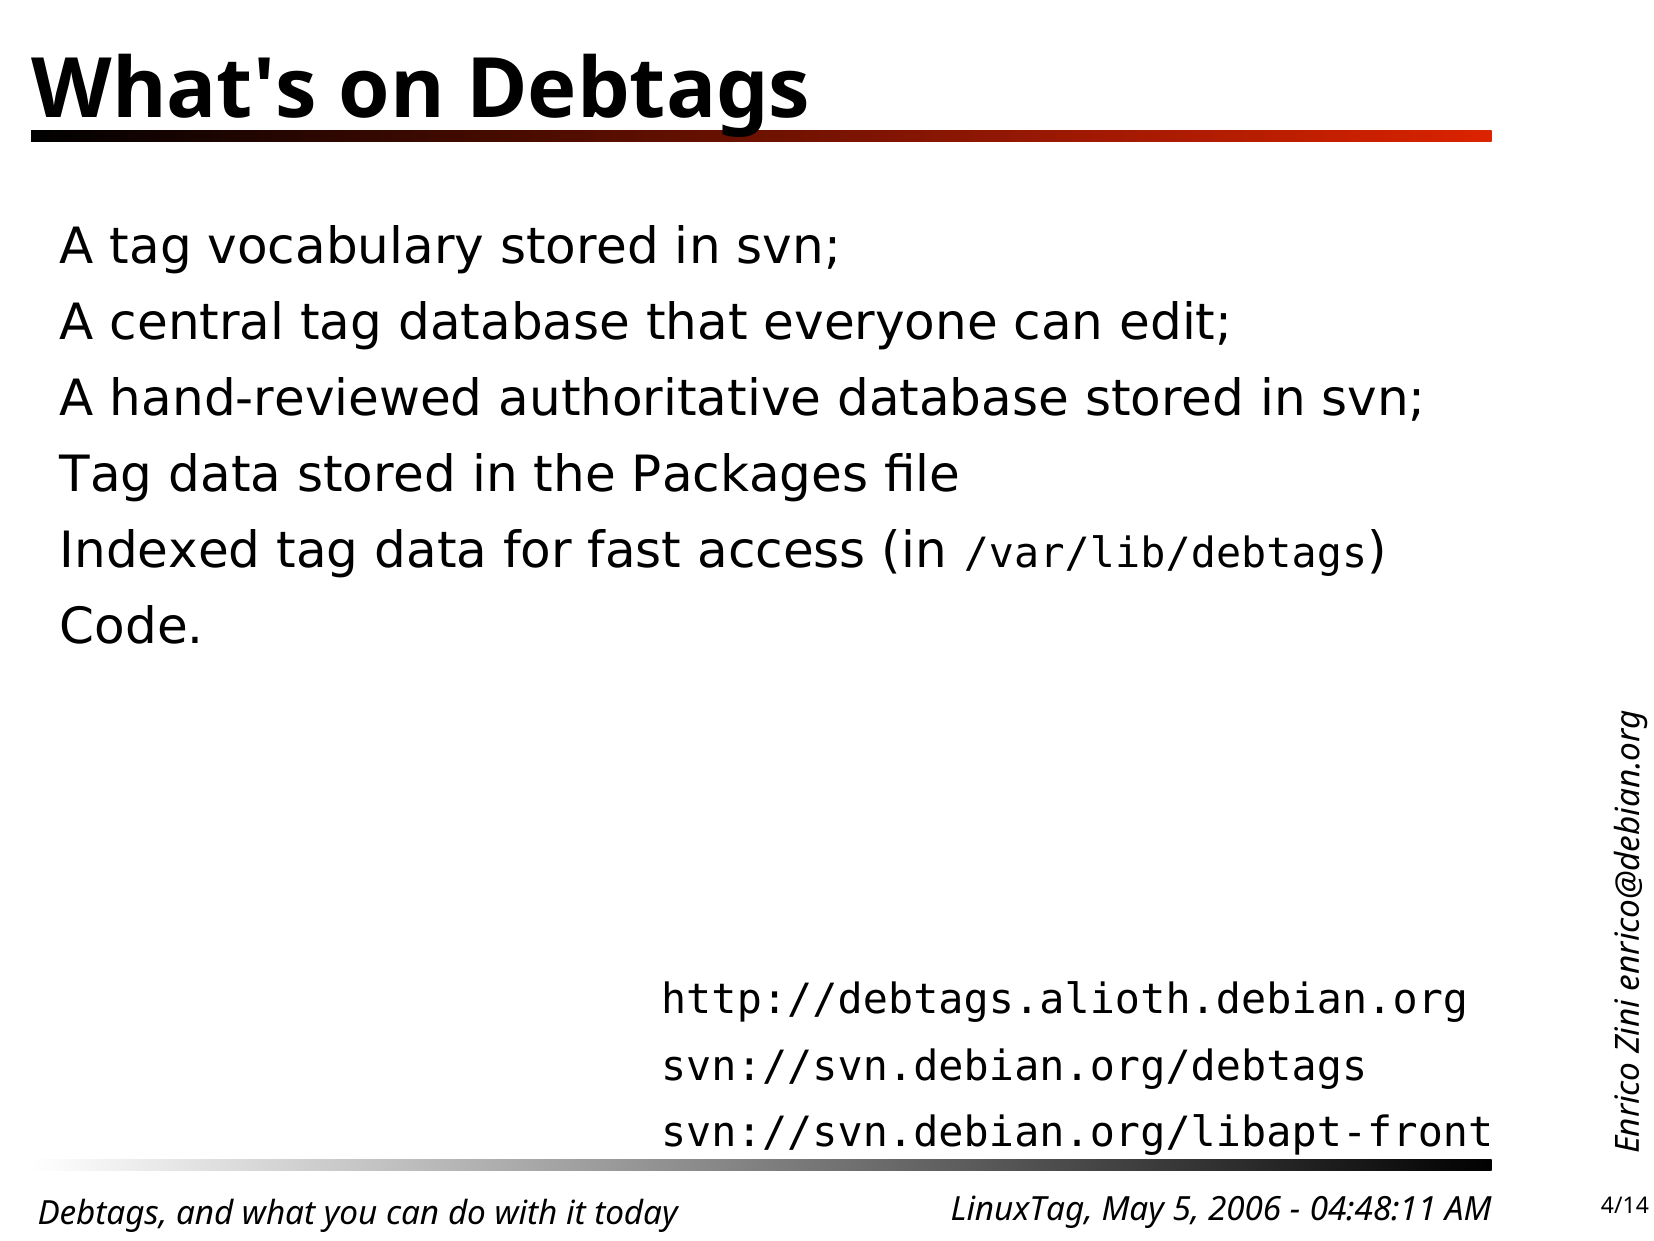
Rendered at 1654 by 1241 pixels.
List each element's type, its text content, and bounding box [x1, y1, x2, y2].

text_box What's on Debtags [31, 28, 1438, 165]
text_box http://debtags.alioth.debian.org svn://svn.debian.org/debtags svn://svn.debian.org/libapt-front [661, 975, 1495, 1157]
text_box A tag vocabulary stored in svn; A central tag database that everyone can edit; A hand-reviewed authoritative database stored in svn; Tag data stored in the Packages file Indexed tag data for fast access (in /var/lib/debtags) Code. [59, 217, 1495, 1157]
